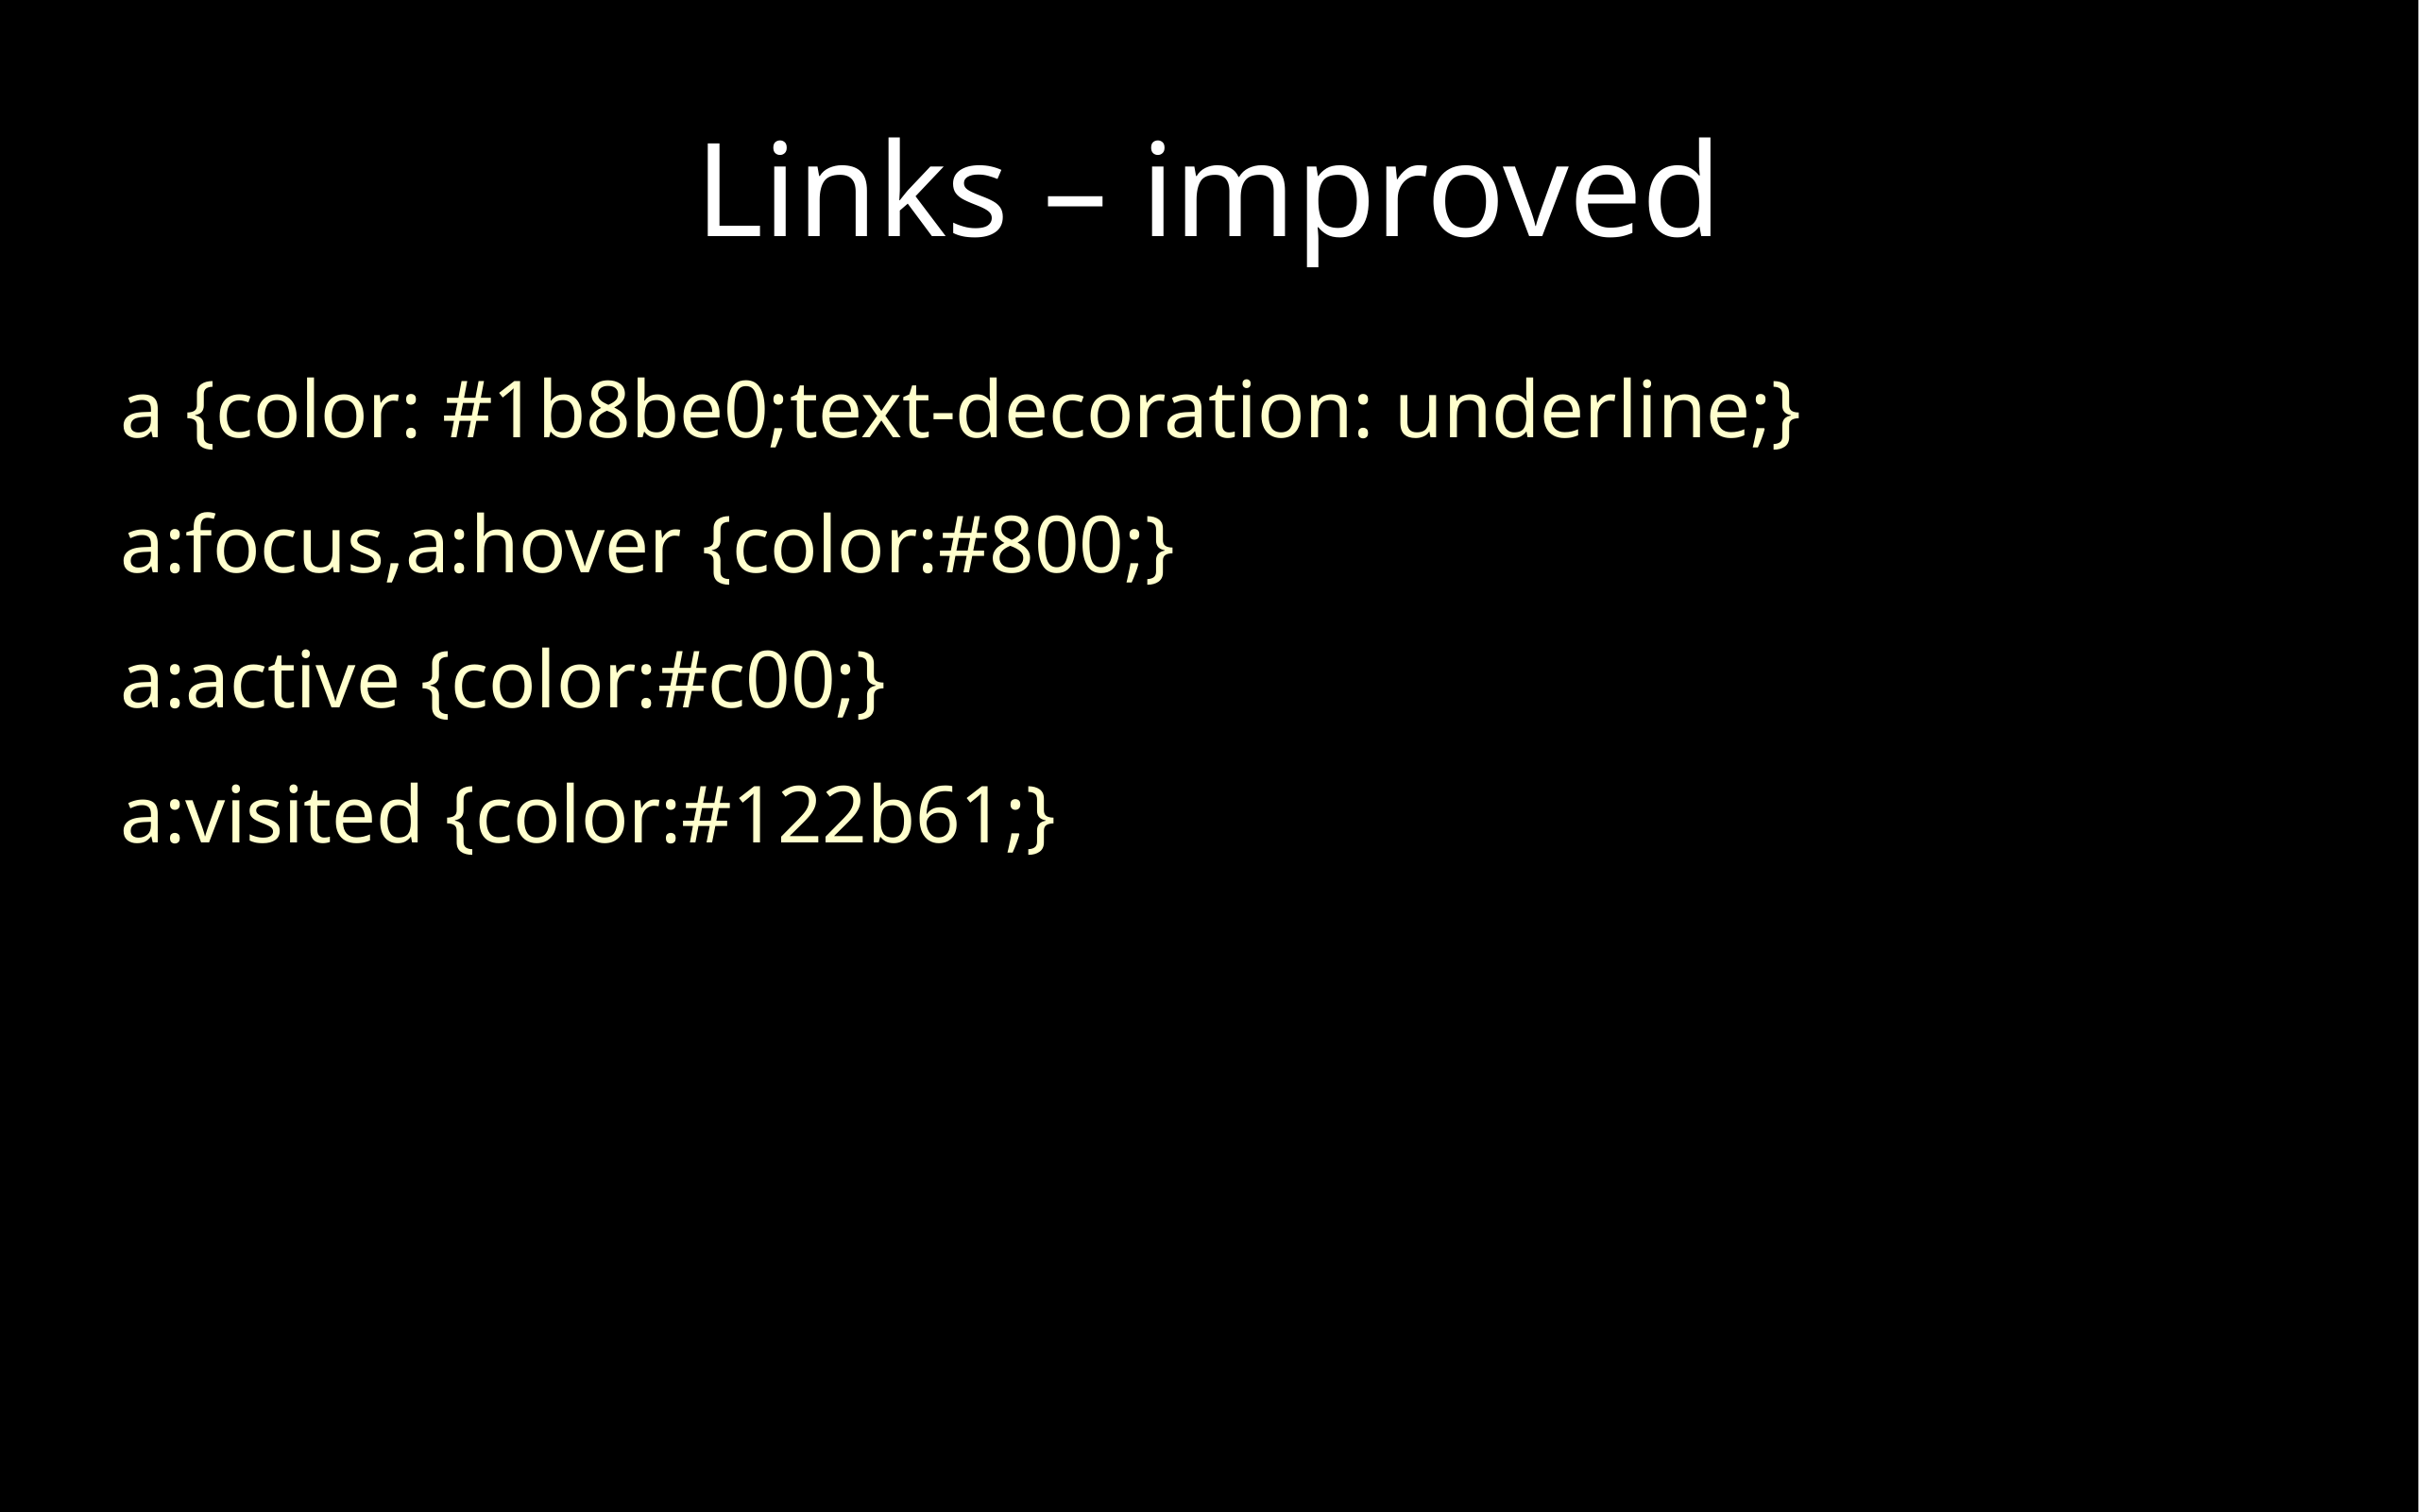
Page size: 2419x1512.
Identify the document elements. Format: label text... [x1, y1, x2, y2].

list a {color: #1b8be0;text-decoration: underline;} a:focus,a:hover {color:#800;} a:active {color:#c00;} a:visited {color:#122b61;} [120, 353, 2298, 1337]
title Links – improved [120, 67, 2298, 306]
